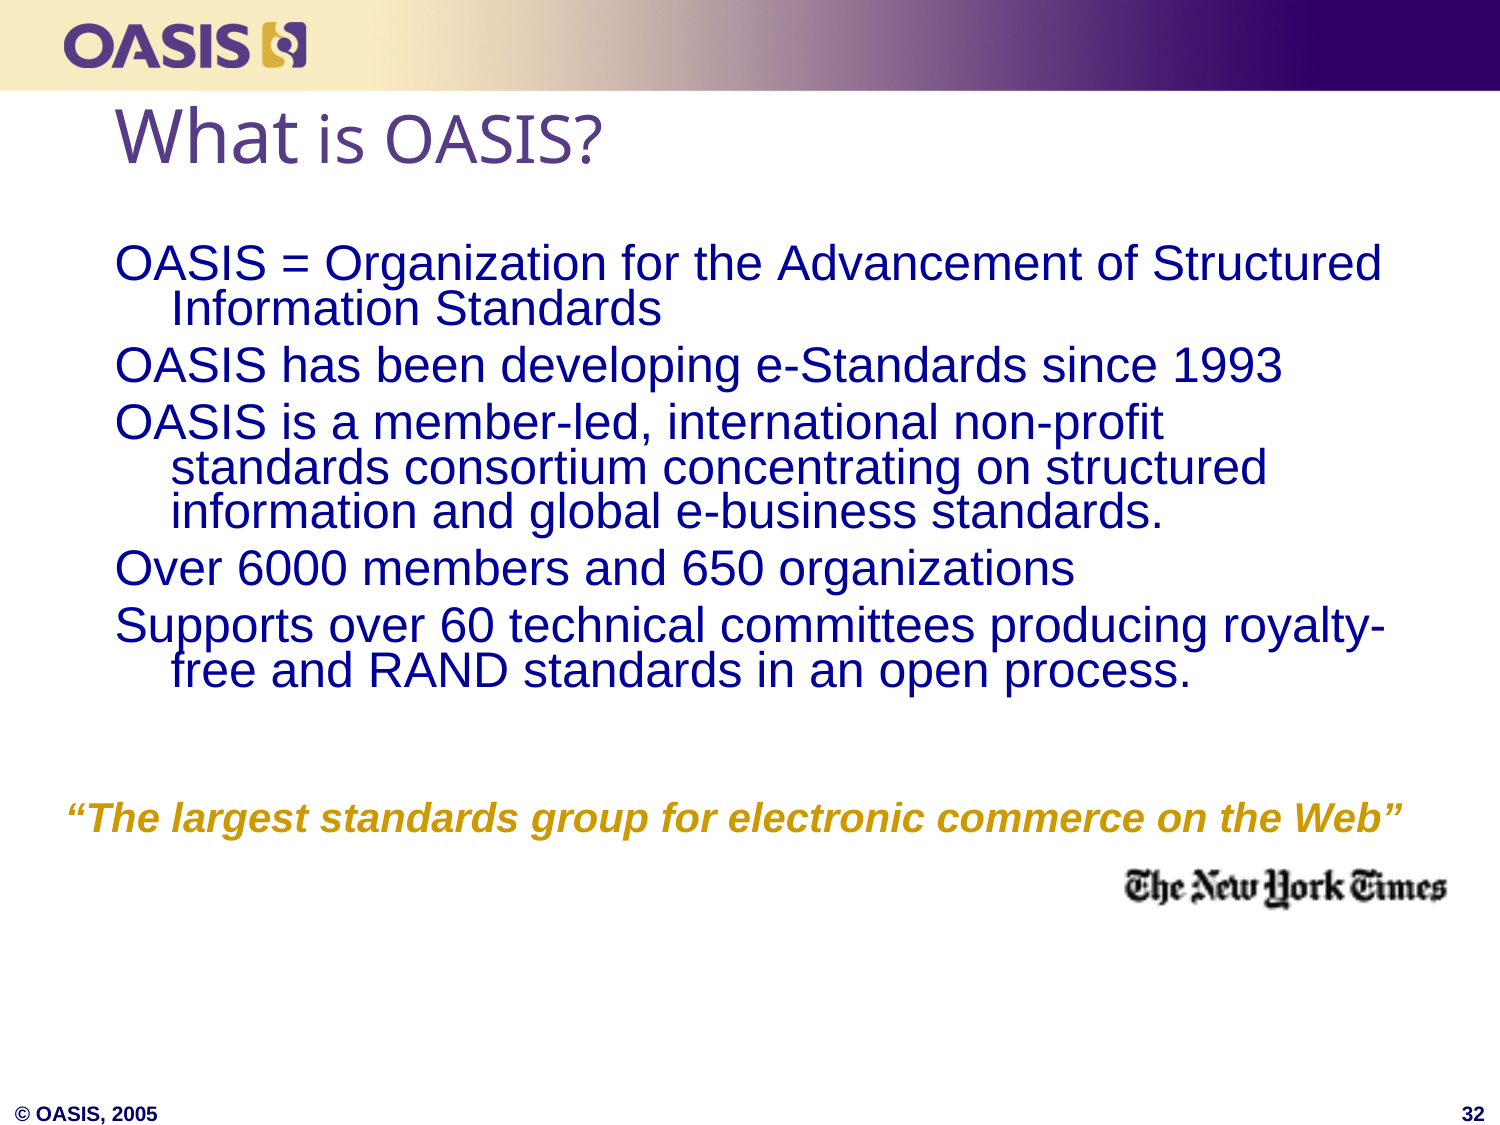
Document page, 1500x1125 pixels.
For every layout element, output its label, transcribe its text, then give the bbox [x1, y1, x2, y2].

text_box “The largest standards group for electronic commerce on the Web” [49, 787, 1437, 850]
list OASIS = Organization for the Advancement of Structured Information Standards OASIS has been developing e-Standards since 1993 OASIS is a member-led, international non-profit standards consortium concentrating on structured information and global e-business standards. Over 6000 members and 650 organizations Supports over 60 technical committees producing royalty-free and RAND standards in an open process. [99, 237, 1413, 735]
picture [0, 0, 1500, 1125]
title What is OASIS? [99, 99, 1251, 188]
